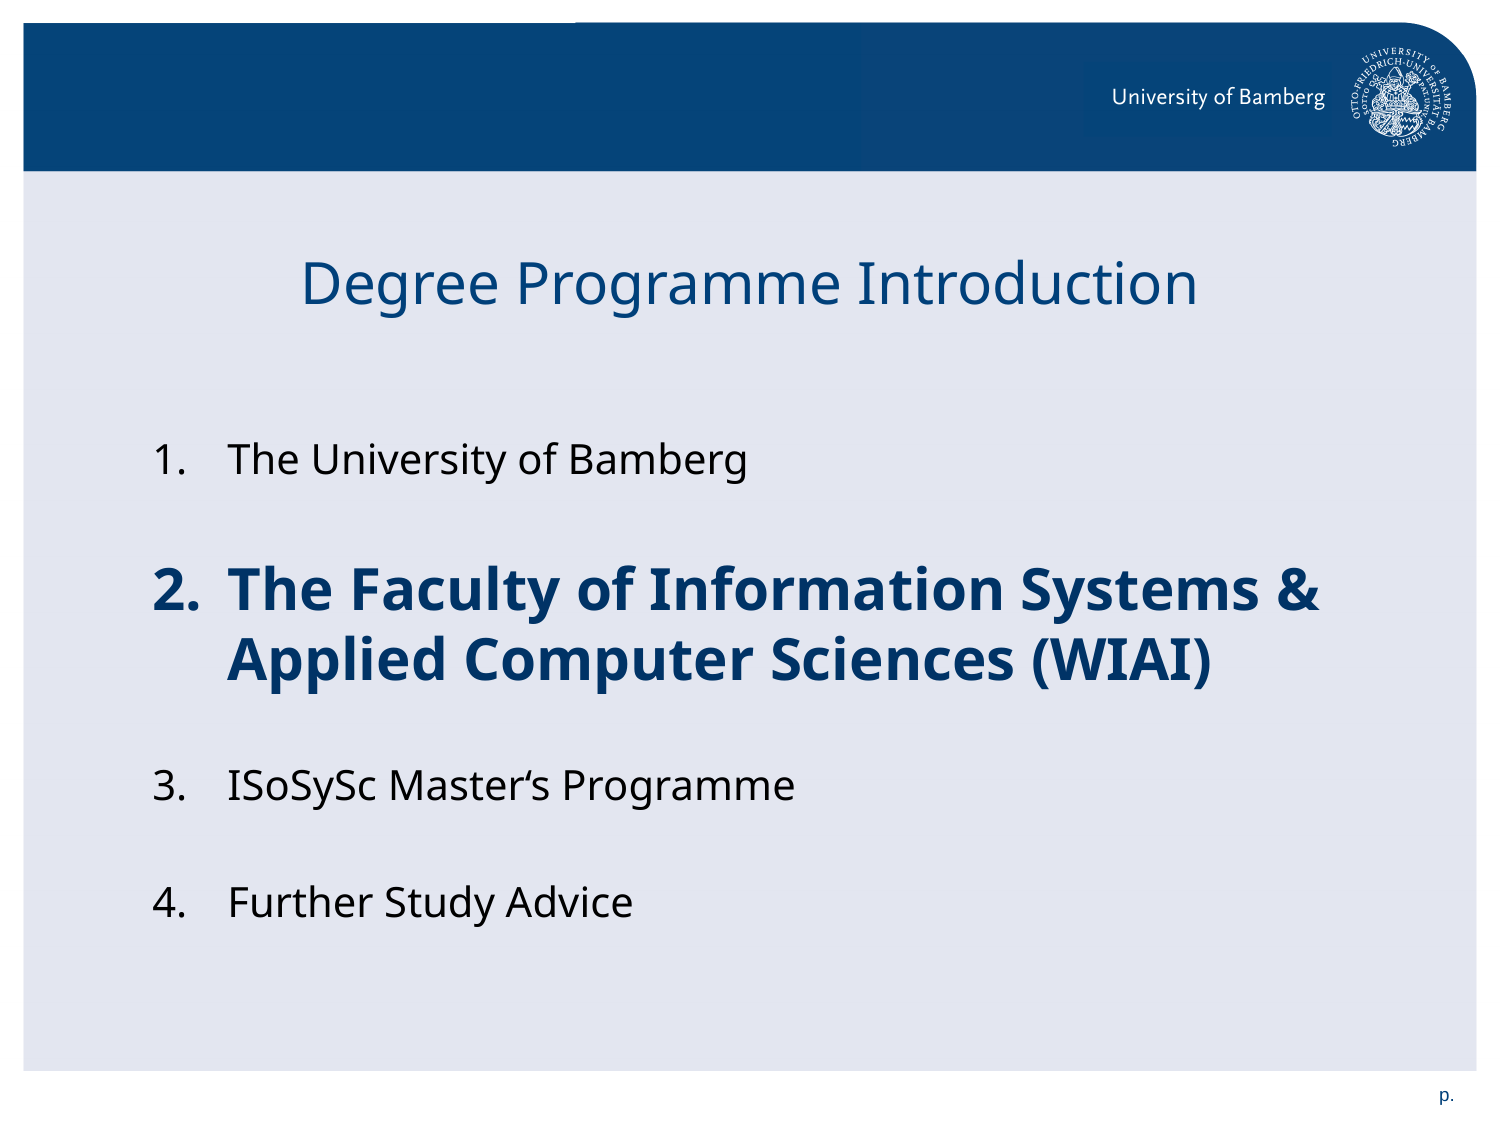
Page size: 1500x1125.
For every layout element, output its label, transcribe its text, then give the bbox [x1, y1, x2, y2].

picture [0, 0, 1500, 1125]
title Degree Programme Introduction [137, 187, 1363, 375]
list The University of Bamberg The Faculty of Information Systems & Applied Computer Sciences (WIAI) ISoSySc Master‘s Programme Further Study Advice [137, 425, 1363, 1008]
